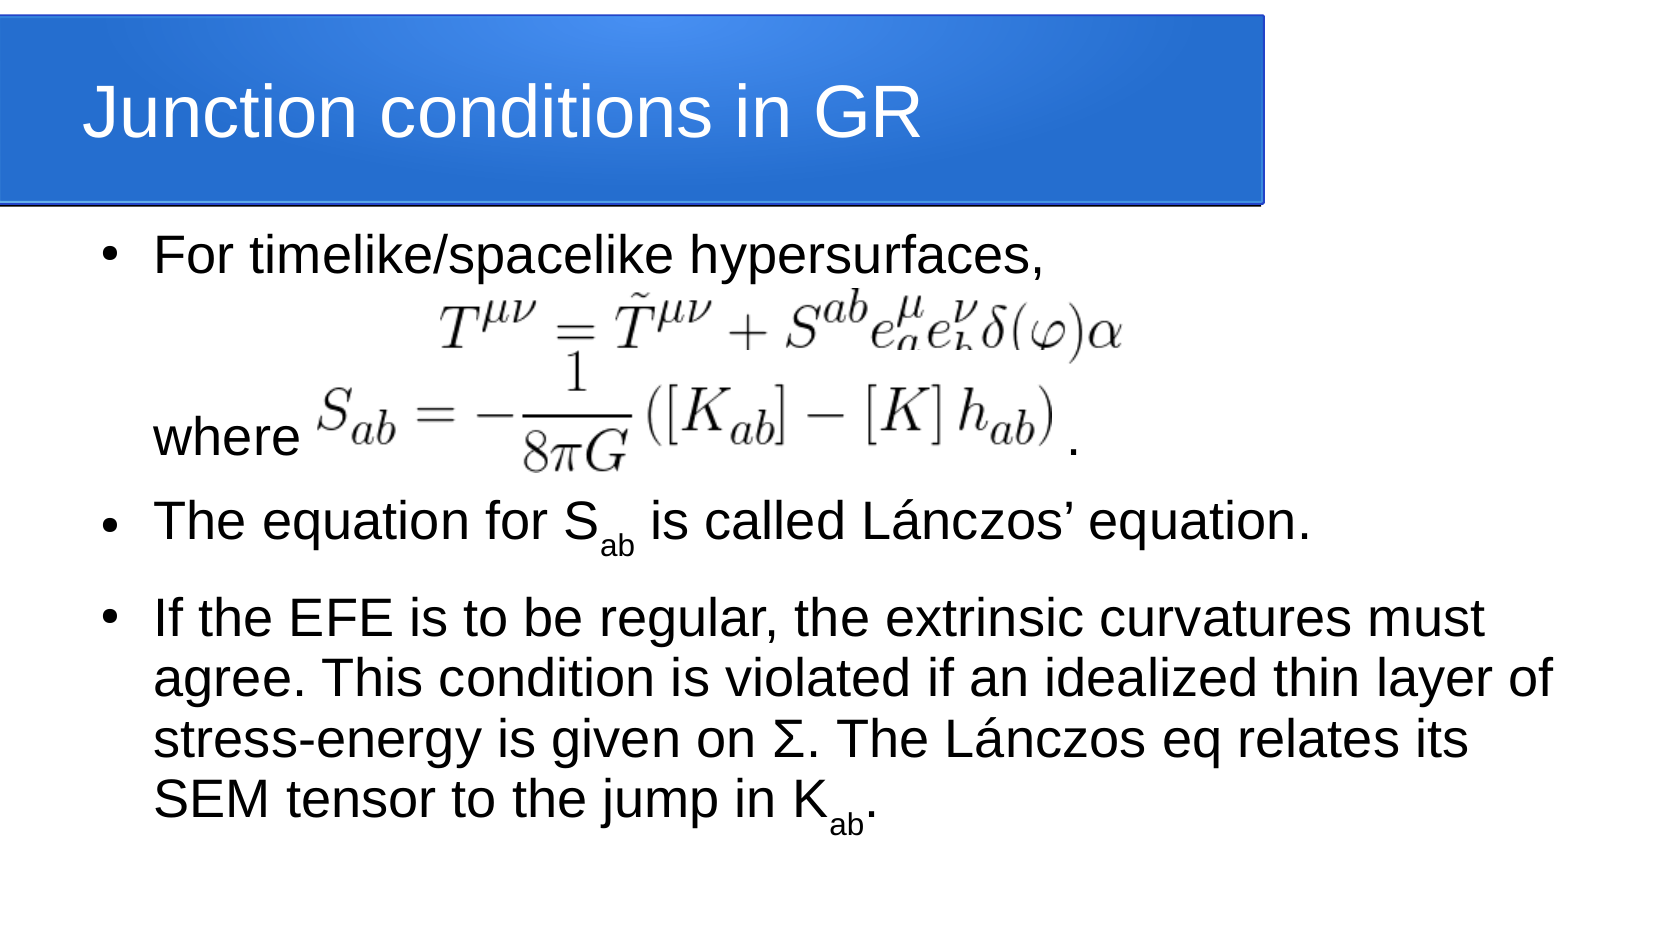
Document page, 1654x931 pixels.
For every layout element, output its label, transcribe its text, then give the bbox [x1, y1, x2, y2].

list For timelike/spacelike hypersurfaces, where . The equation for Sab is called Lánczos’ equation. If the EFE is to be regular, the extrinsic curvatures must agree. This condition is violated if an idealized thin layer of stress-energy is given on Σ. The Lánczos eq relates its SEM tensor to the jump in Kab. [82, 224, 1571, 875]
picture [316, 288, 1123, 473]
title Junction conditions in GR [82, 35, 1235, 189]
